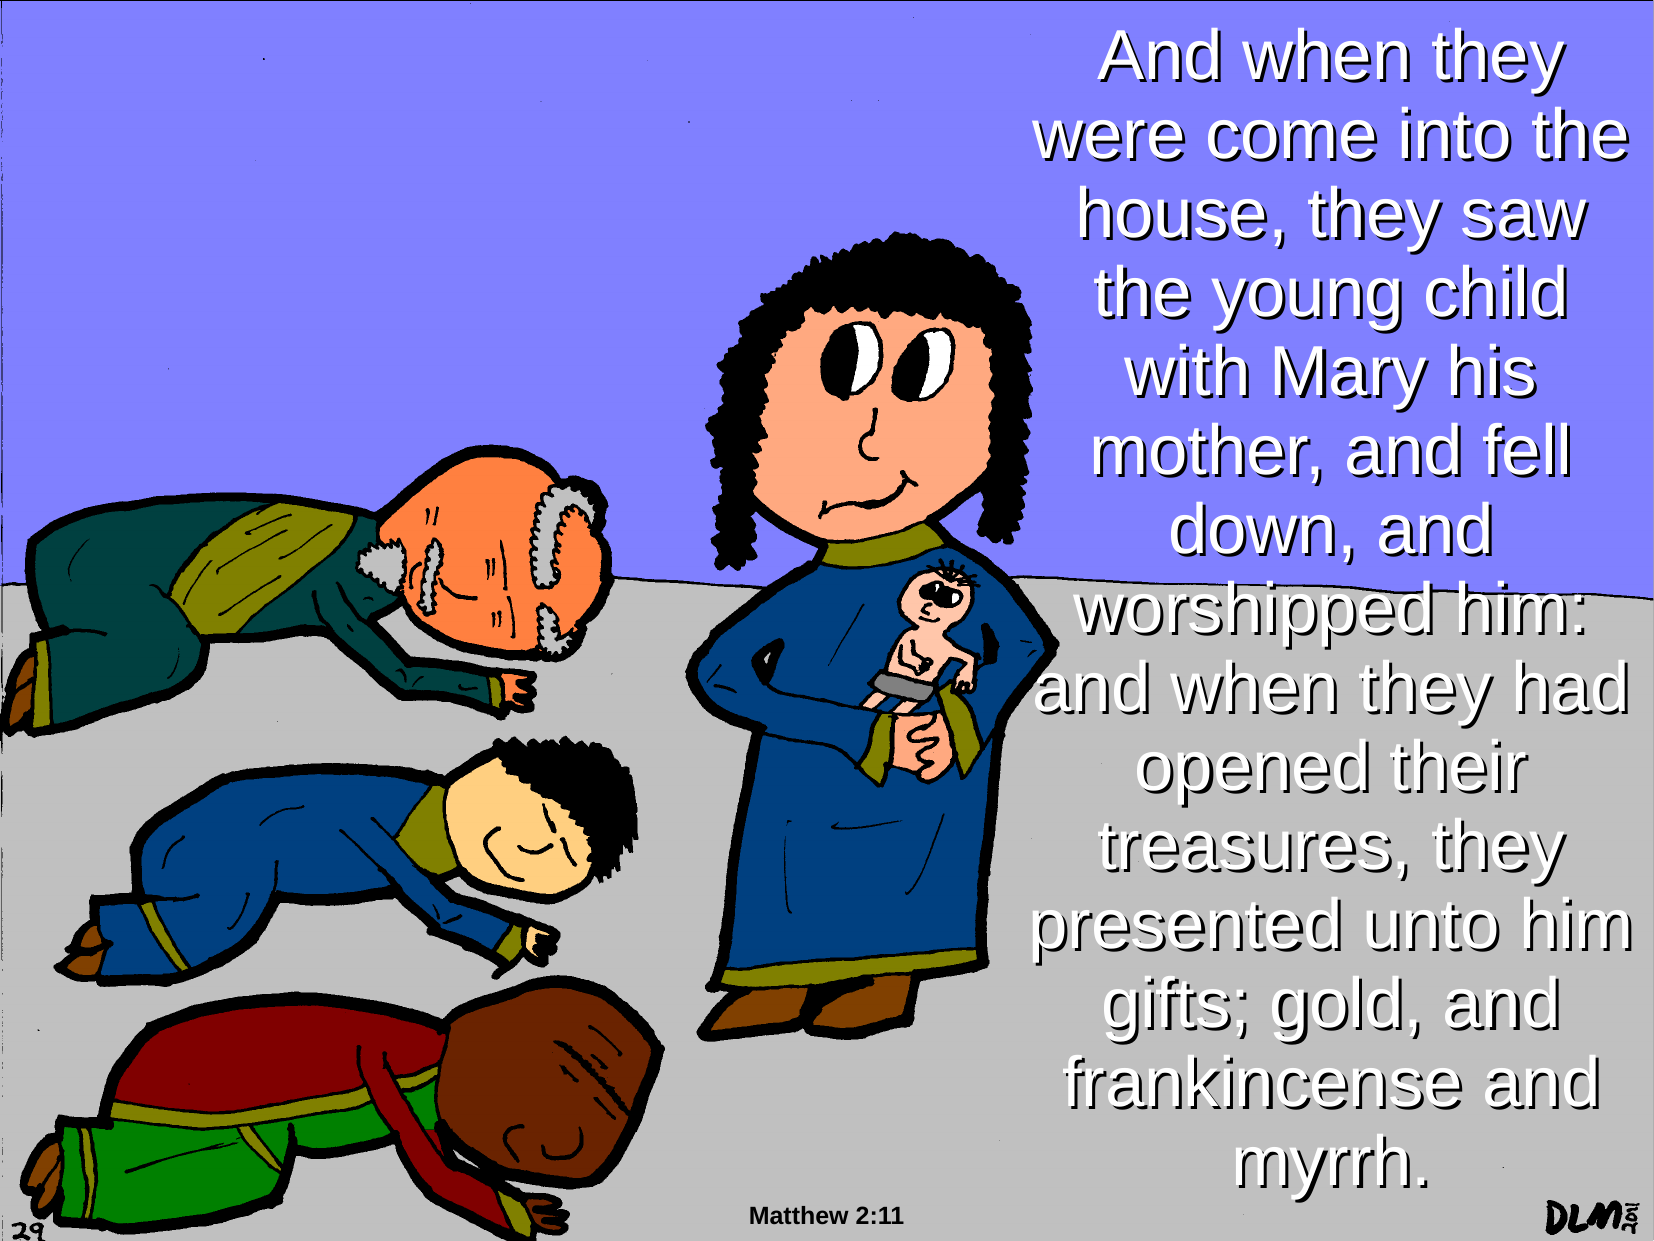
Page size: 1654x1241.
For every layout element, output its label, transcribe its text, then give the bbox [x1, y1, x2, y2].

text_box And when they were come into the house, they saw the young child with Mary his mother, and fell down, and worshipped him: and when they had opened their treasures, they presented unto him gifts; gold, and frankincense and myrrh. [1012, 7, 1651, 1209]
text_box Matthew 2:11 [0, 1194, 1654, 1239]
picture [0, 1, 1654, 1194]
